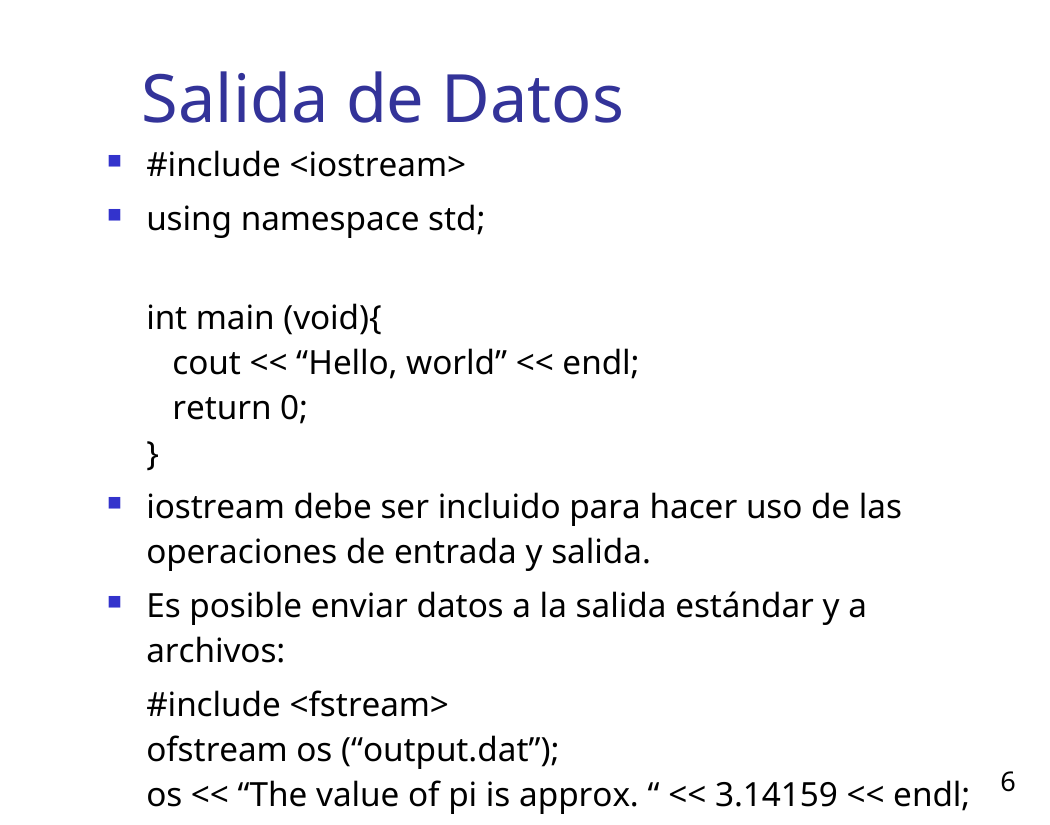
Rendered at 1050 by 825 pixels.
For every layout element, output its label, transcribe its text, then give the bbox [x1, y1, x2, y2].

list #include <iostream> using namespace std; int main (void){ cout << “Hello, world” << endl; return 0; } iostream debe ser incluido para hacer uso de las operaciones de entrada y salida. Es posible enviar datos a la salida estándar y a archivos: #include <fstream> ofstream os (“output.dat”); os << “The value of pi is approx. “ << 3.14159 << endl; .... [96, 136, 1024, 703]
title Salida de Datos [131, 27, 1026, 148]
